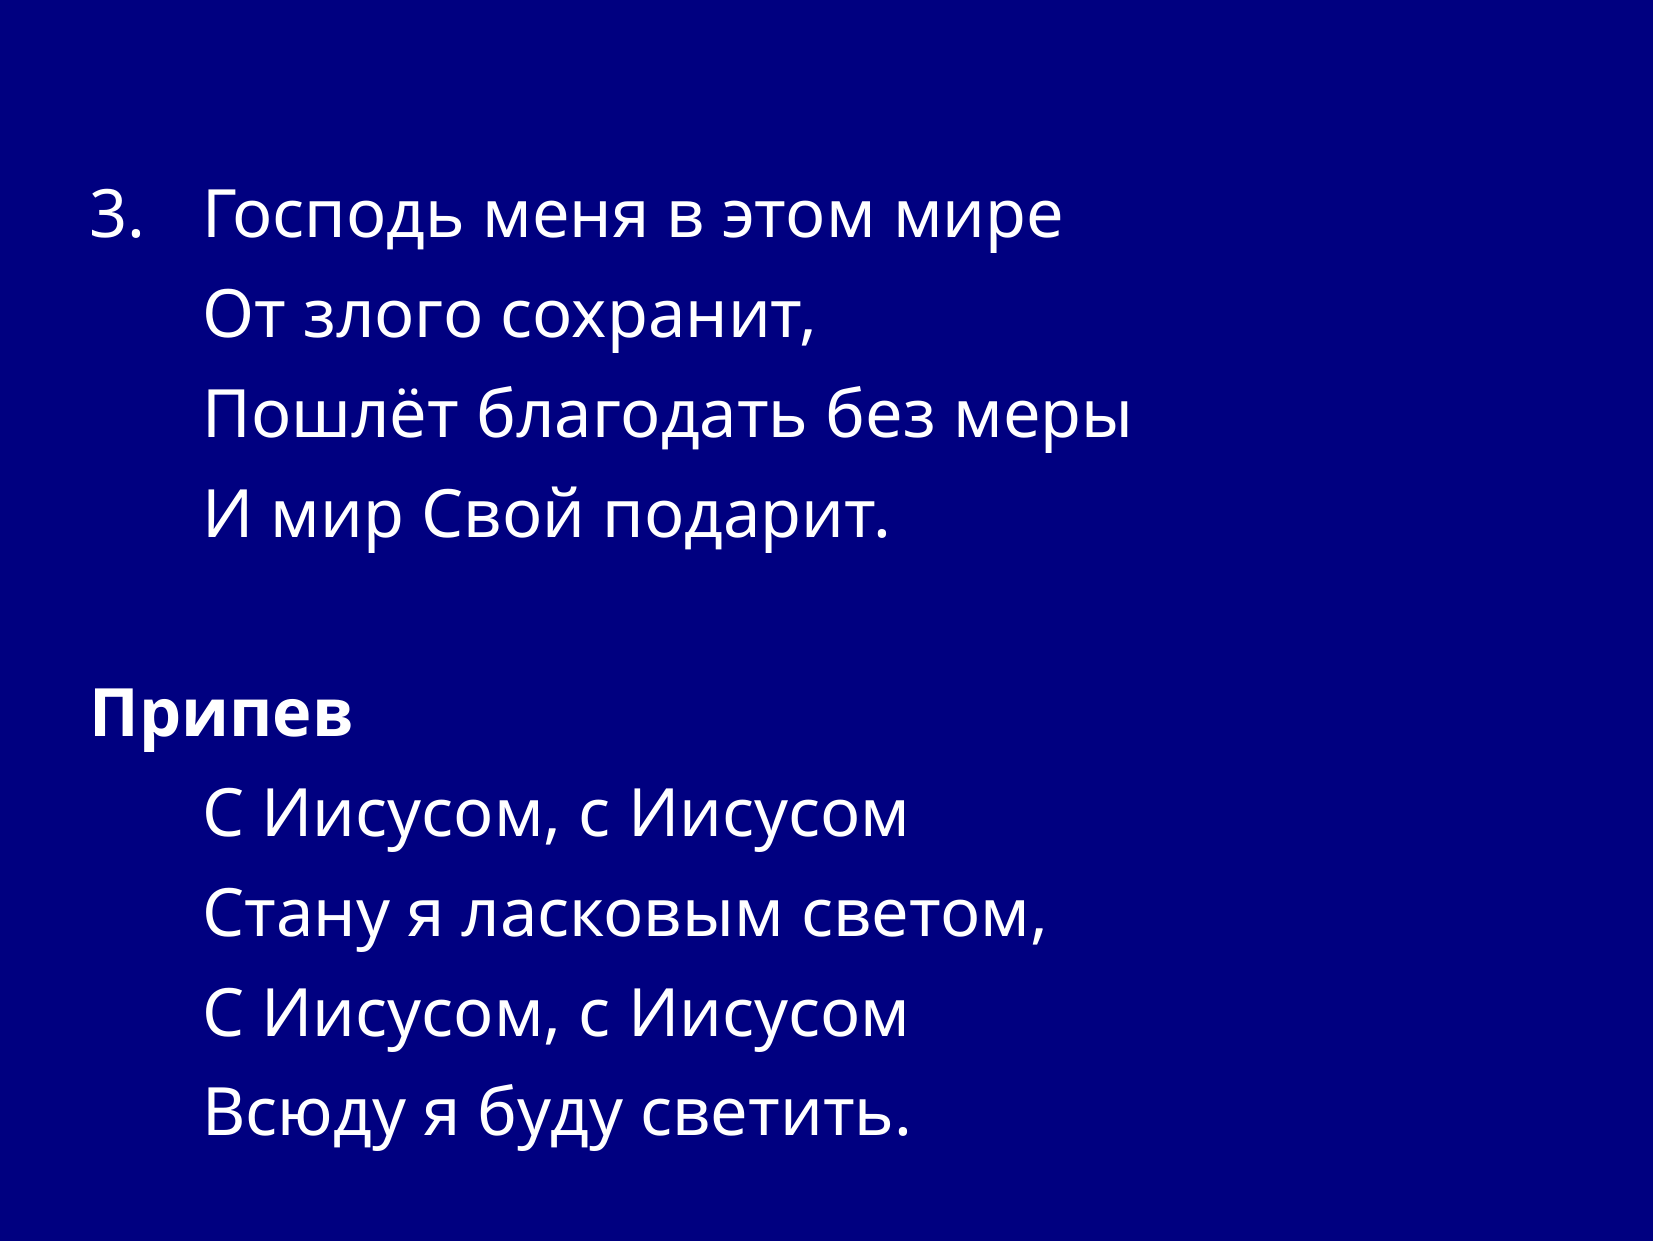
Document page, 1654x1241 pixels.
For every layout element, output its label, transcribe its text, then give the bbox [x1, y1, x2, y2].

text_box 3. Господь меня в этом мире От злого сохранит, Пошлёт благодать без меры И мир Свой подарит. Припев С Иисусом, с Иисусом Стану я ласковым светом, С Иисусом, с Иисусом Всюду я буду светить. [75, 150, 1576, 1163]
